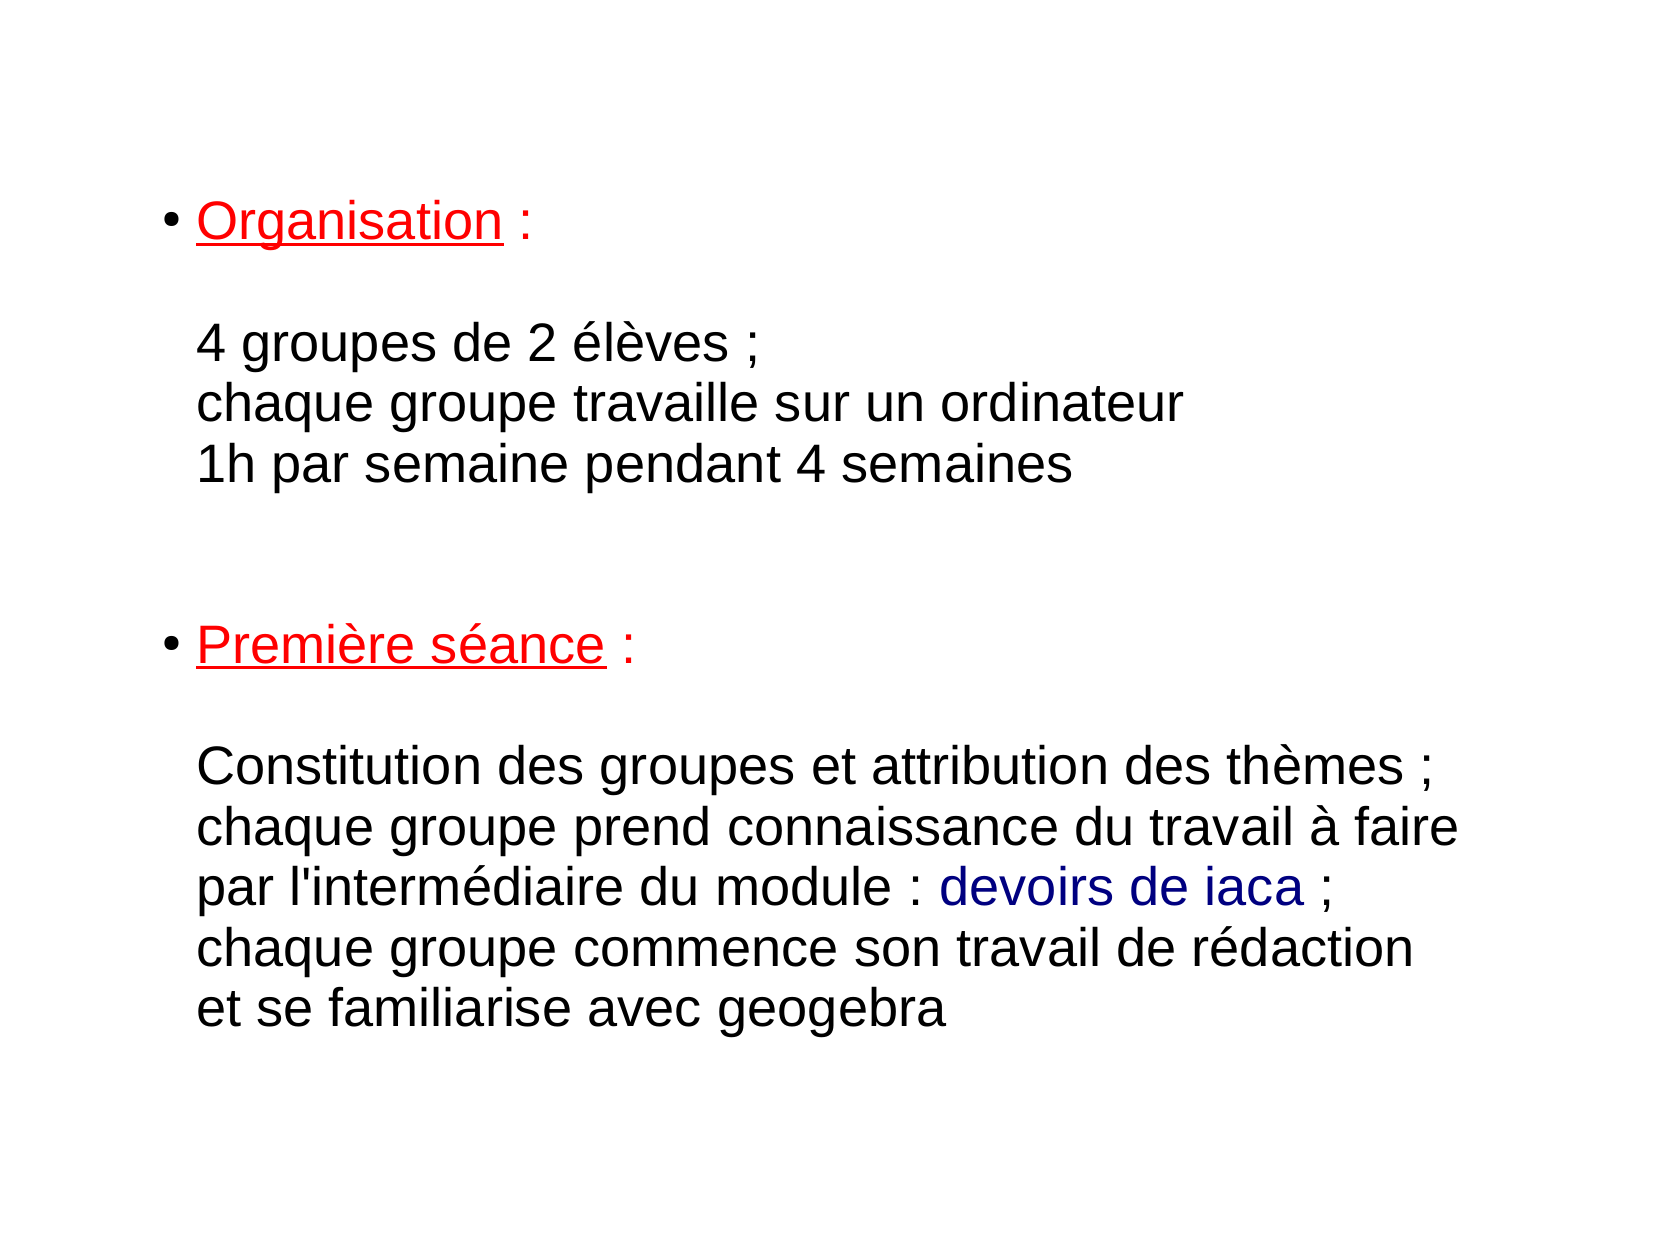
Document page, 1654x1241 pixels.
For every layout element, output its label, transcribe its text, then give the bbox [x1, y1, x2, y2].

text_box Organisation : 4 groupes de 2 élèves ; chaque groupe travaille sur un ordinateur 1h par semaine pendant 4 semaines Première séance : Constitution des groupes et attribution des thèmes ; chaque groupe prend connaissance du travail à faire par l'intermédiaire du module : devoirs de iaca ; chaque groupe commence son travail de rédaction et se familiarise avec geogebra [147, 122, 1477, 1093]
